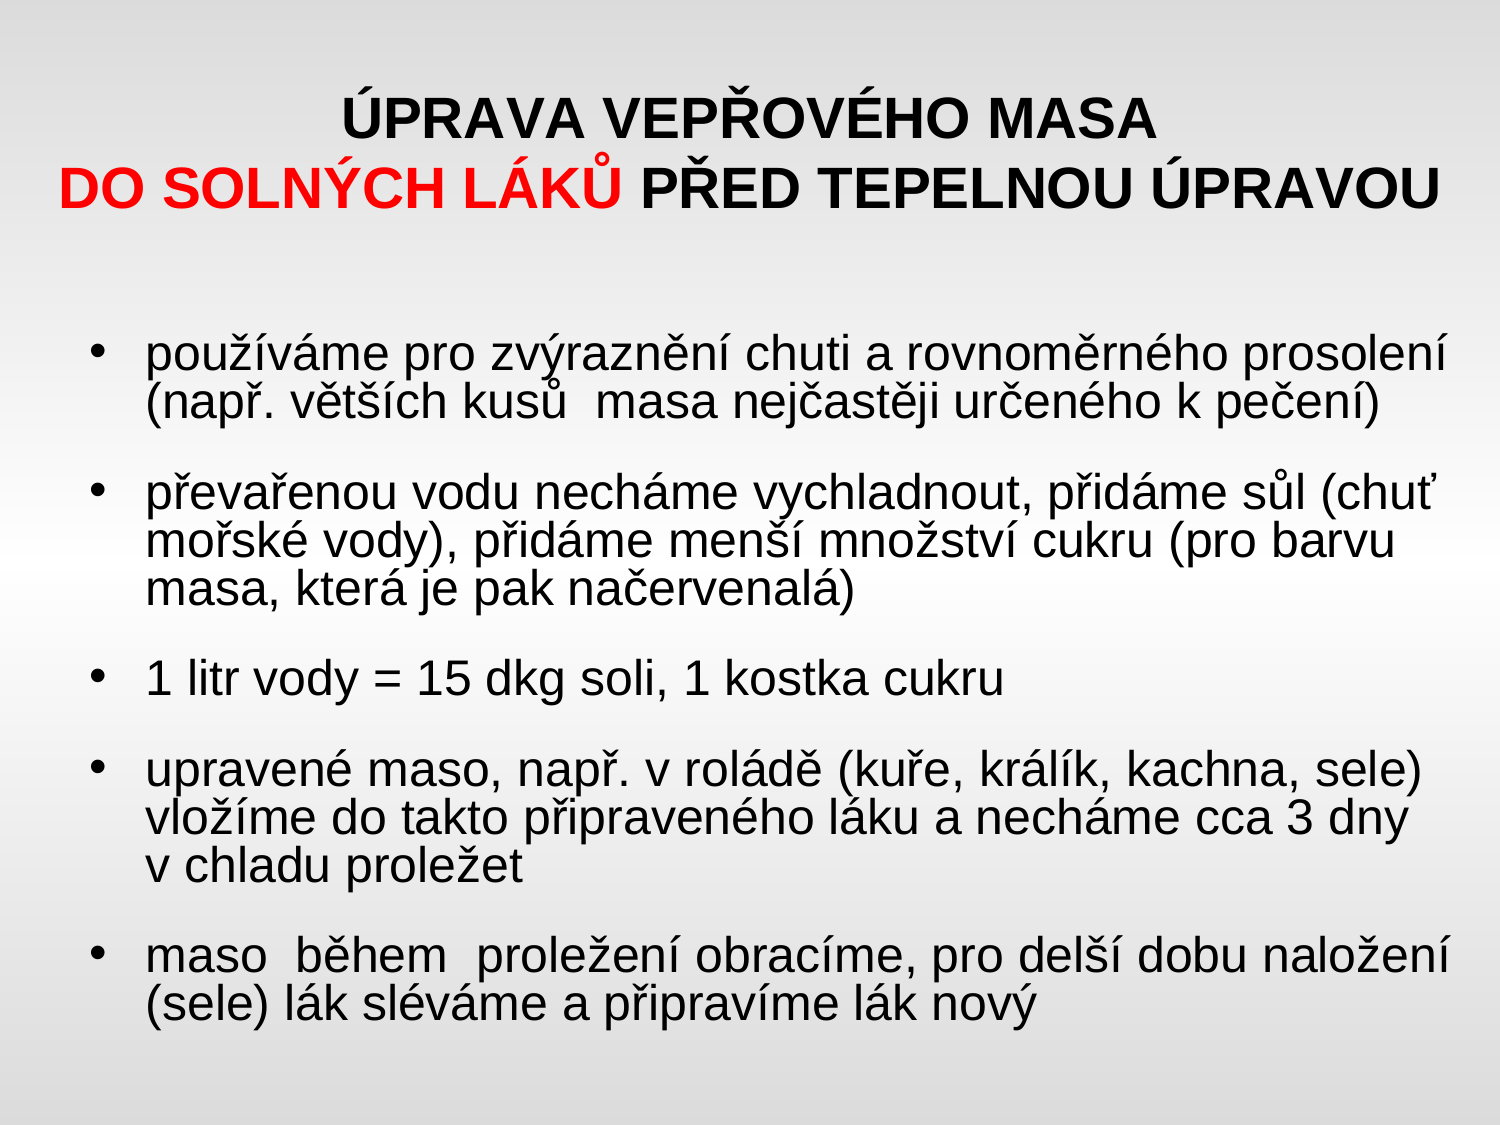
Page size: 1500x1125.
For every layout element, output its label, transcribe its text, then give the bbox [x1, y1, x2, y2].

title ÚPRAVA VEPŘOVÉHO MASA DO SOLNÝCH LÁKŮ PŘED TEPELNOU ÚPRAVOU [37, 72, 1463, 228]
list používáme pro zvýraznění chuti a rovnoměrného prosolení (např. větších kusů masa nejčastěji určeného k pečení) převařenou vodu necháme vychladnout, přidáme sůl (chuť mořské vody), přidáme menší množství cukru (pro barvu masa, která je pak načervenalá) 1 litr vody = 15 dkg soli, 1 kostka cukru upravené maso, např. v roládě (kuře, králík, kachna, sele) vložíme do takto připraveného láku a necháme cca 3 dny v chladu proležet maso během proležení obracíme, pro delší dobu naložení (sele) lák sléváme a připravíme lák nový [74, 324, 1475, 1063]
